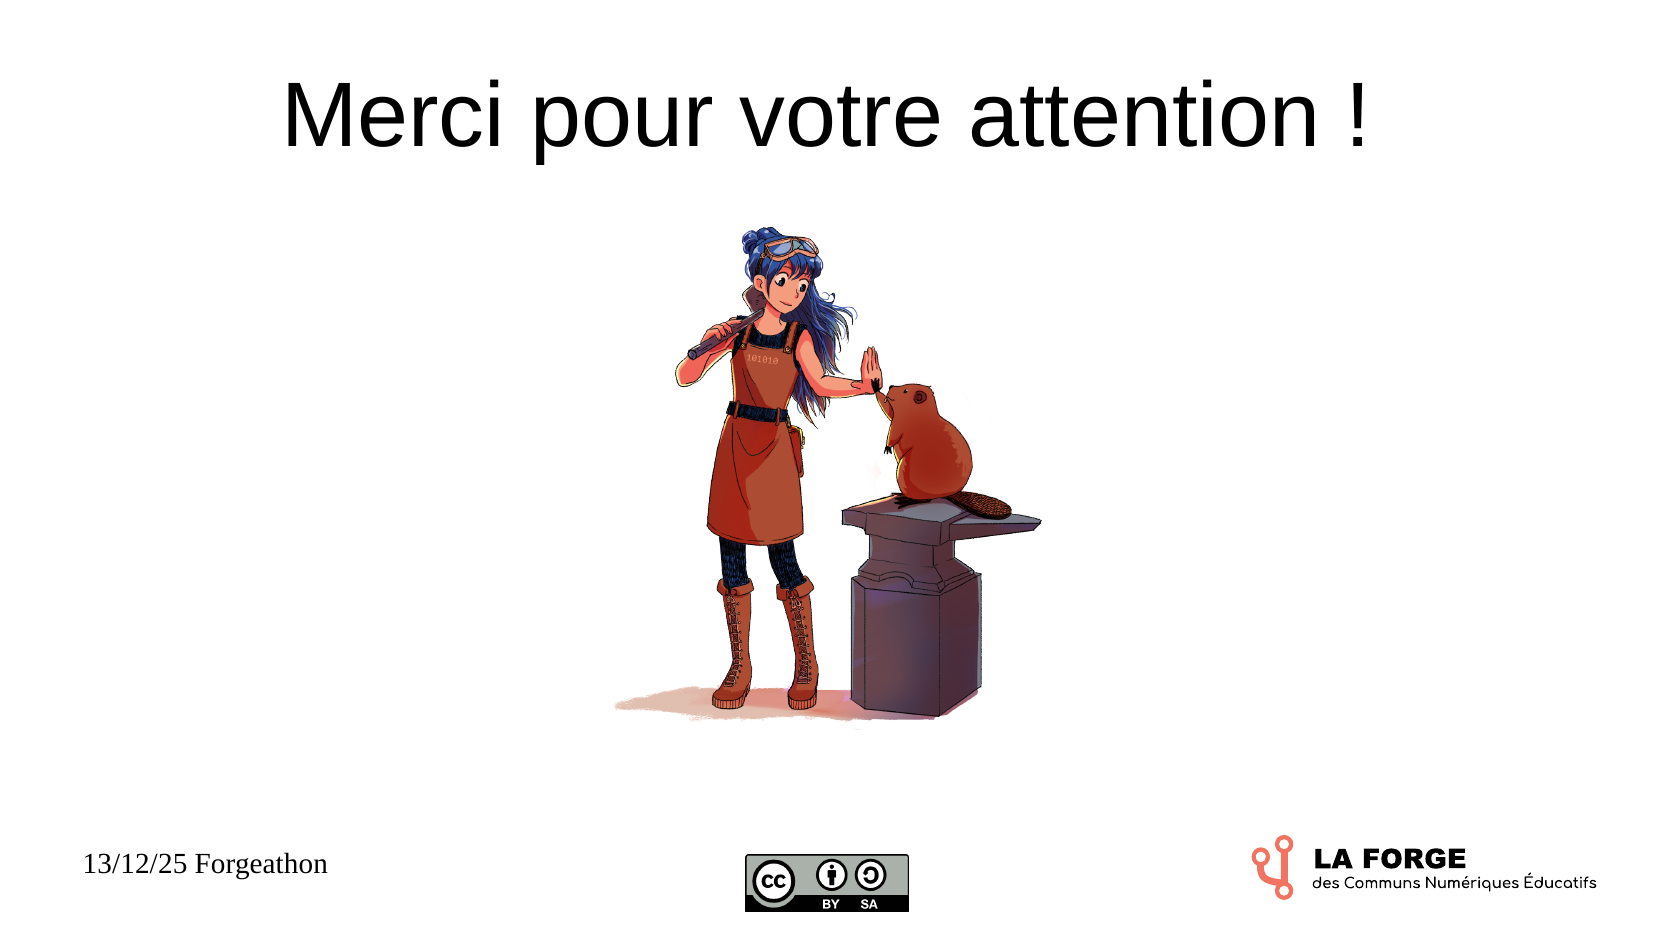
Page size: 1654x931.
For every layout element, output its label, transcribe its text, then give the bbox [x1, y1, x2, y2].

picture [745, 854, 909, 912]
picture [602, 217, 1051, 758]
title Merci pour votre attention ! [82, 37, 1571, 193]
